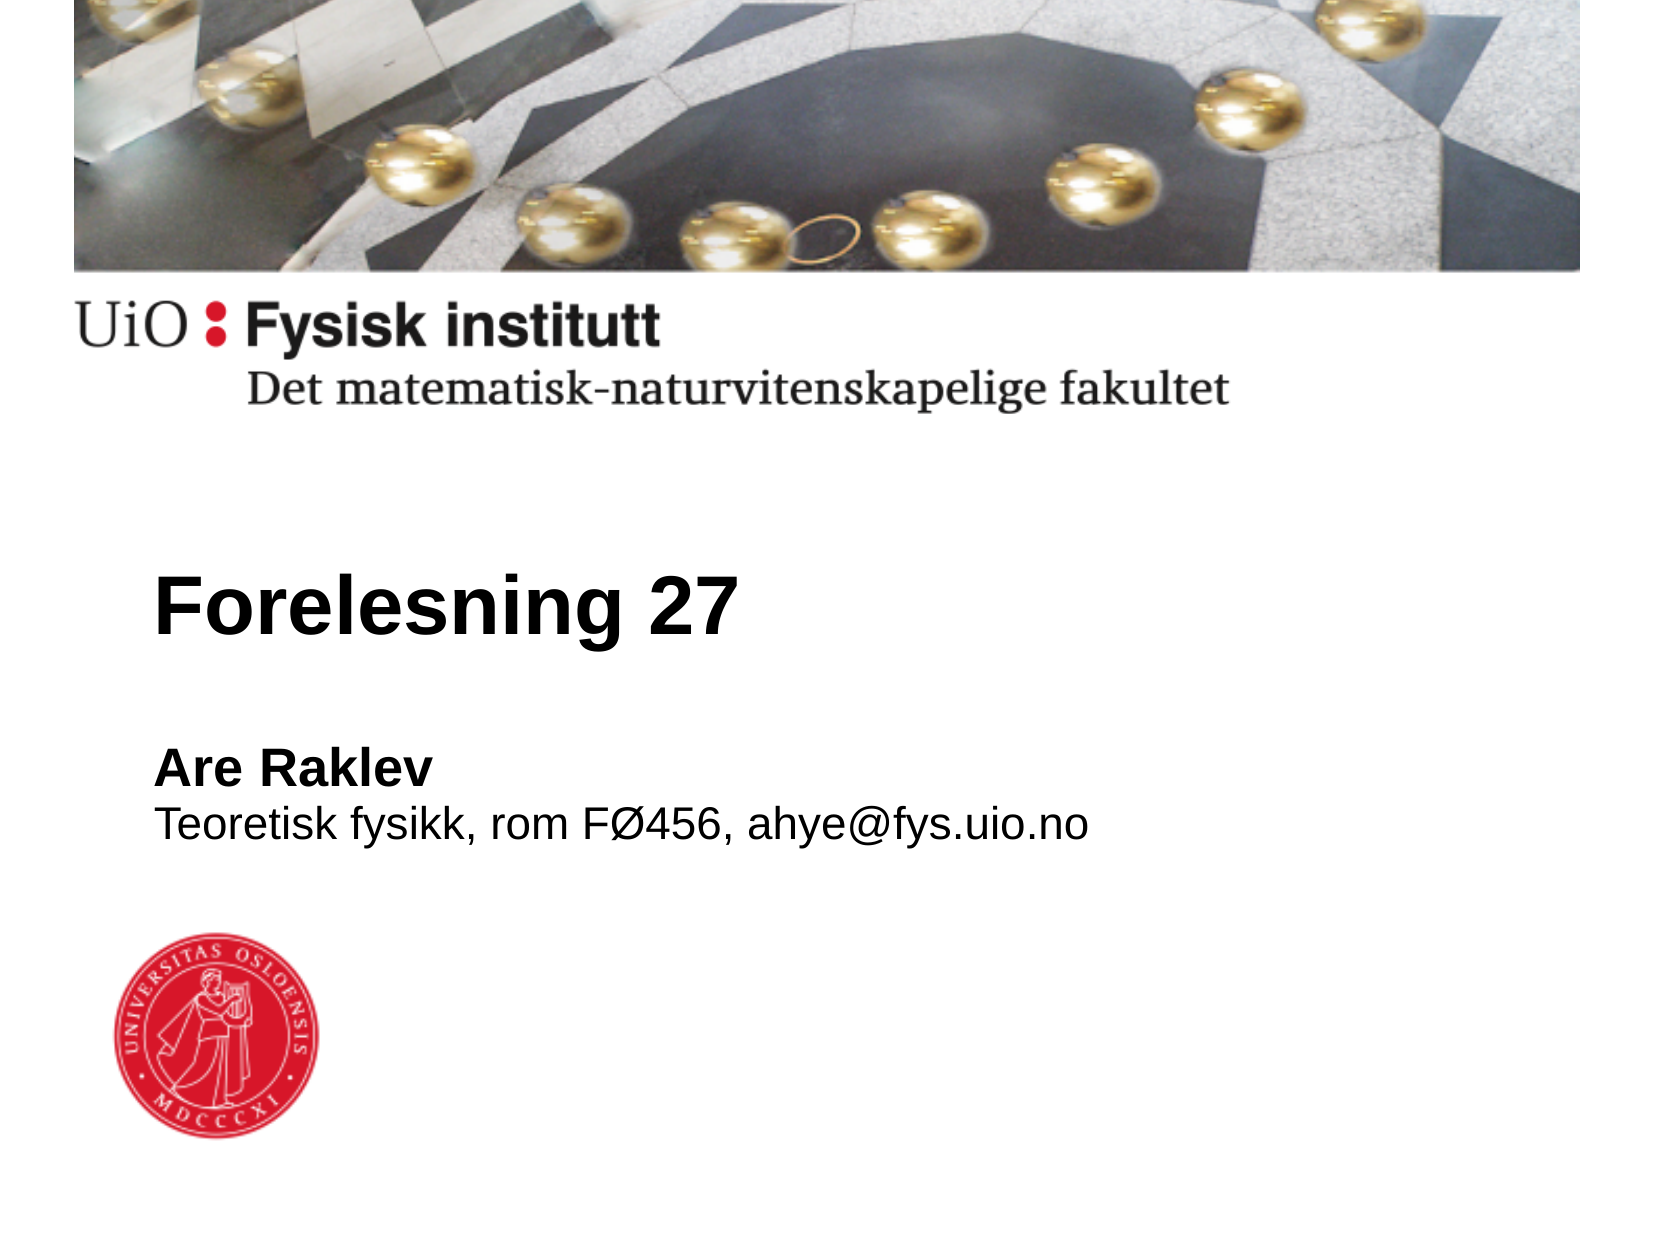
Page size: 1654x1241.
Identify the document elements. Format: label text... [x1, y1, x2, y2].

picture [109, 927, 326, 1147]
picture [72, 292, 1238, 420]
picture [74, 0, 1580, 280]
title Are Raklev Teoretisk fysikk, rom FØ456, ahye@fys.uio.no [153, 725, 1500, 862]
subtitle Forelesning 27 [153, 545, 1418, 666]
